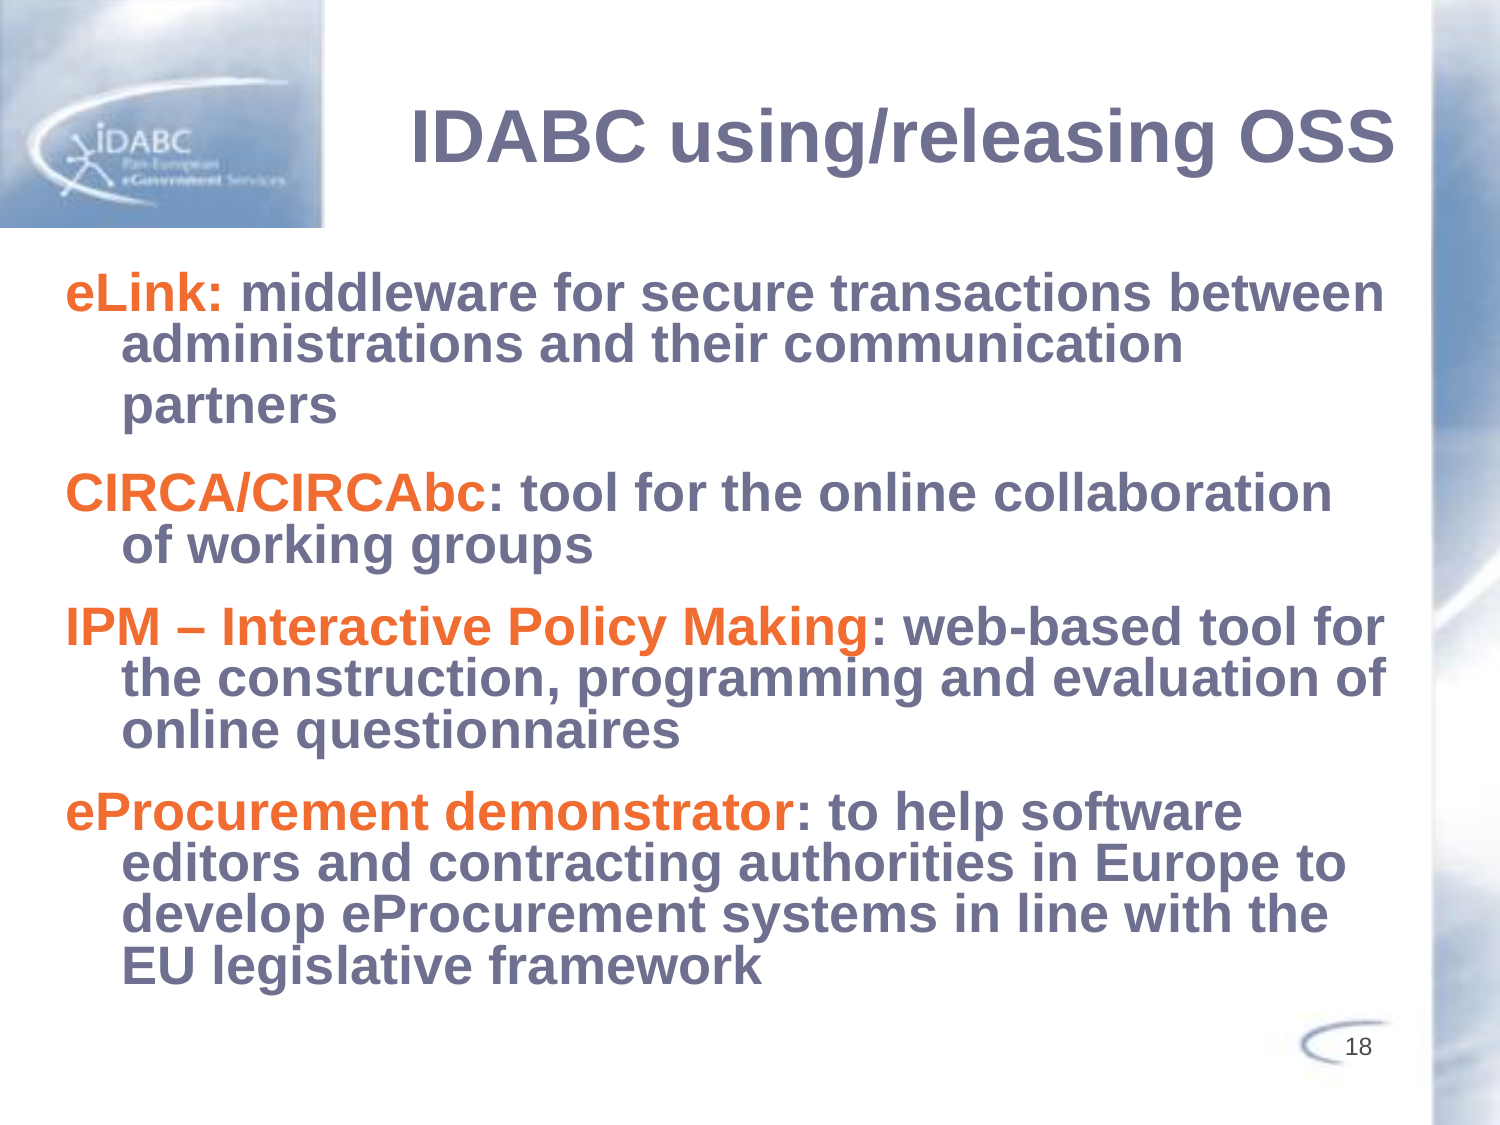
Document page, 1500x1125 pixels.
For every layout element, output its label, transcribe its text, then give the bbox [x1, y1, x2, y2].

title IDABC using/releasing OSS [225, 75, 1413, 197]
text_box eLink: middleware for secure transactions between administrations and their communication partners CIRCA/CIRCAbc: tool for the online collaboration of working groups IPM – Interactive Policy Making: web-based tool for the construction, programming and evaluation of online questionnaires eProcurement demonstrator: to help software editors and contracting authorities in Europe to develop eProcurement systems in line with the EU legislative framework [49, 262, 1425, 1075]
